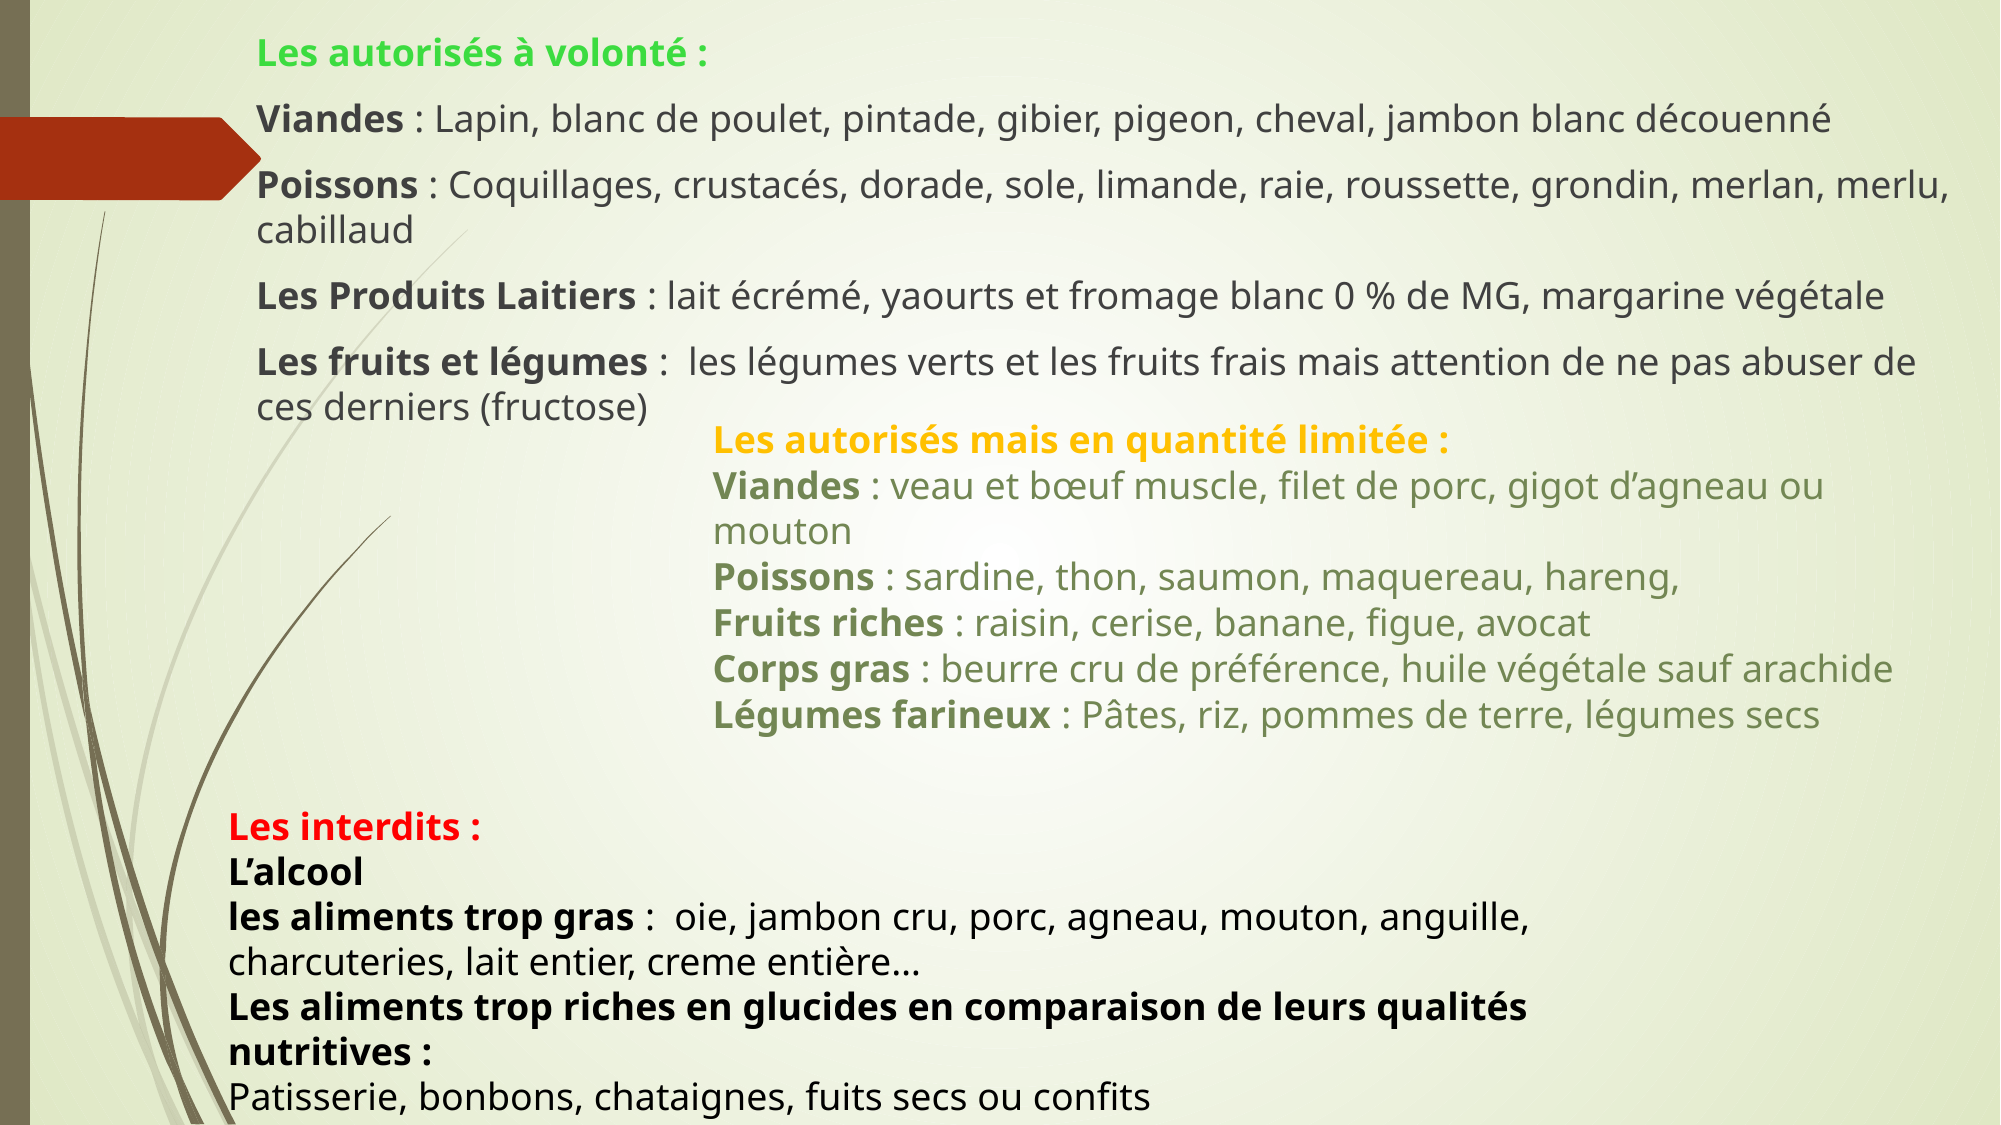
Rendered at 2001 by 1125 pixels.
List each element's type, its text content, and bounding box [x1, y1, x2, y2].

list Les autorisés à volonté : Viandes : Lapin, blanc de poulet, pintade, gibier, pigeon, cheval, jambon blanc découenné Poissons : Coquillages, crustacés, dorade, sole, limande, raie, roussette, grondin, merlan, merlu, cabillaud Les Produits Laitiers : lait écrémé, yaourts et fromage blanc 0 % de MG, margarine végétale Les fruits et légumes : les légumes verts et les fruits frais mais attention de ne pas abuser de ces derniers (fructose) [241, 21, 1977, 440]
text_box Les interdits : L’alcool les aliments trop gras : oie, jambon cru, porc, agneau, mouton, anguille, charcuteries, lait entier, creme entière… Les aliments trop riches en glucides en comparaison de leurs qualités nutritives : Patisserie, bonbons, chataignes, fuits secs ou confits [213, 796, 1722, 1083]
text_box Les autorisés mais en quantité limitée : Viandes : veau et bœuf muscle, filet de porc, gigot d’agneau ou mouton Poissons : sardine, thon, saumon, maquereau, hareng, Fruits riches : raisin, cerise, banane, figue, avocat Corps gras : beurre cru de préférence, huile végétale sauf arachide Légumes farineux : Pâtes, riz, pommes de terre, légumes secs [698, 298, 1954, 854]
